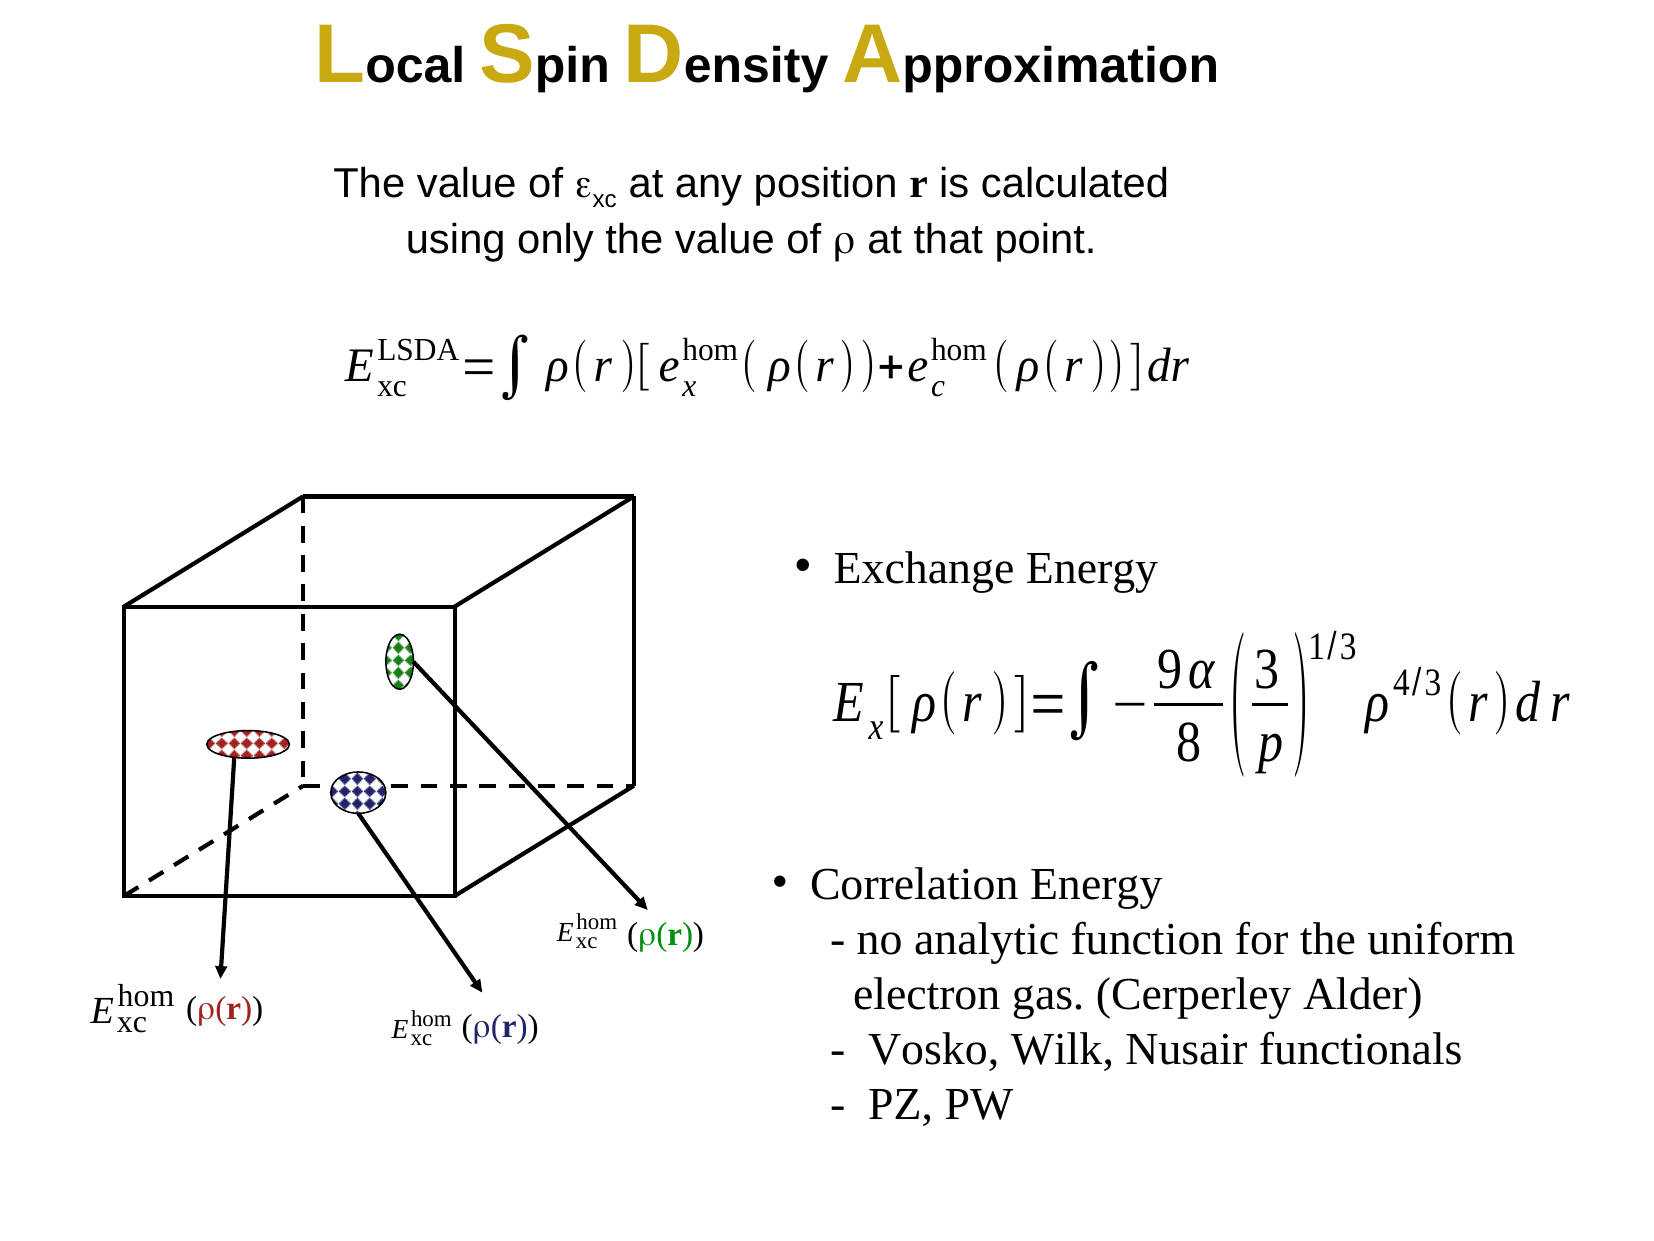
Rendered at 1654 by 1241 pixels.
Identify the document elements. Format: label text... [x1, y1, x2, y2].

text_box Local Spin Density Approximation [300, 0, 1351, 121]
text_box ((r)) [446, 996, 554, 1052]
text_box [206, 730, 290, 759]
chart [551, 909, 623, 952]
text_box [330, 771, 386, 814]
chart [82, 978, 182, 1037]
chart [818, 626, 1591, 781]
chart [330, 330, 1209, 404]
text_box Correlation Energy - no analytic function for the uniform electron gas. (Cerperley Alder) - Vosko, Wilk, Nusair functionals - PZ, PW [757, 845, 1545, 1137]
text_box ((r)) [182, 978, 279, 1034]
chart [385, 1006, 446, 1048]
text_box [385, 634, 414, 690]
text_box Exchange Energy [780, 529, 1400, 601]
text_box ((r)) [612, 903, 719, 960]
text_box The value of xc at any position r is calculated using only the value of  at that point. [284, 147, 1218, 271]
